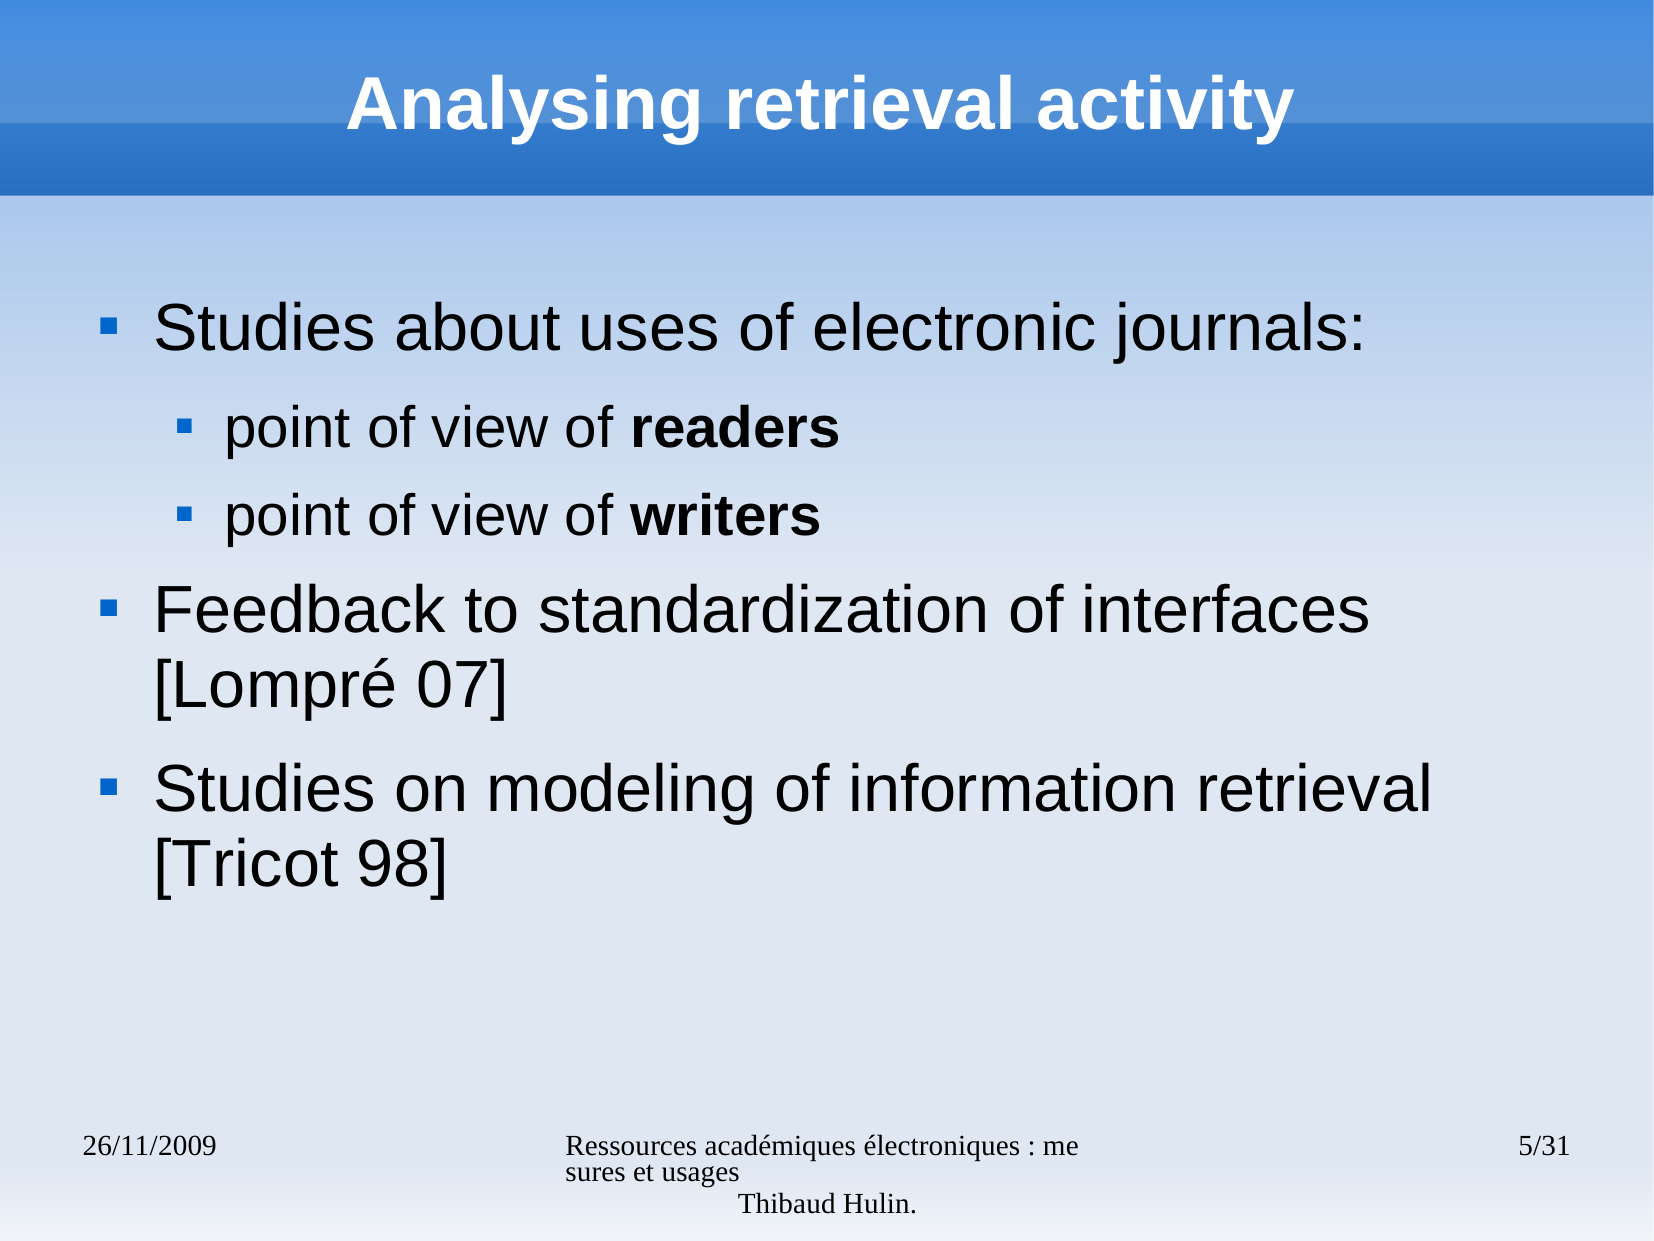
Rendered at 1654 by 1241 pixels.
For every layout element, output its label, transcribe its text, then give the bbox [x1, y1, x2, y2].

title Analysing retrieval activity [76, 7, 1565, 200]
list Studies about uses of electronic journals: point of view of readers point of view of writers Feedback to standardization of interfaces [Lompré 07] Studies on modeling of information retrieval [Tricot 98] [82, 290, 1571, 1109]
picture [0, 0, 1654, 1241]
